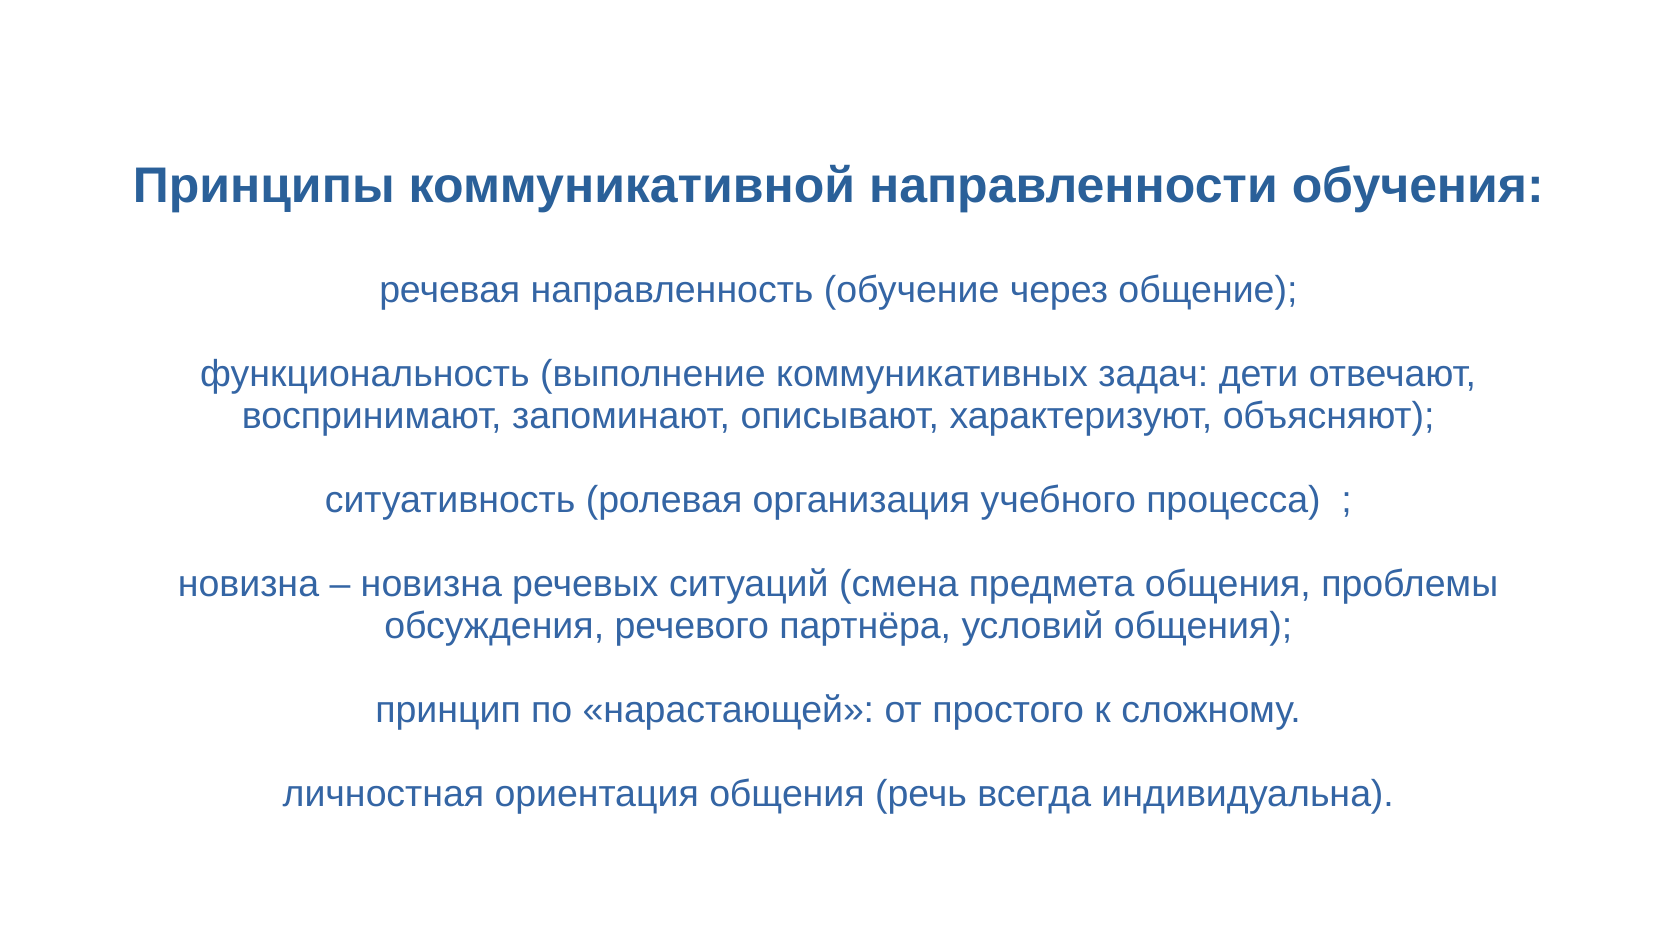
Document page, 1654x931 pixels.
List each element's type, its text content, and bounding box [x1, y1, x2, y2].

title Принципы коммуникативной направленности обучения: речевая направленность (обучение через общение); функциональность (выполнение коммуникативных задач: дети отвечают, воспринимают, запоминают, описывают, характеризуют, объясняют); ситуативность (ролевая организация учебного процесса) ; новизна – новизна речевых ситуаций (смена предмета общения, проблемы обсуждения, речевого партнёра, условий общения); принцип по «нарастающей»: от простого к сложному. личностная ориентация общения (речь всегда индивидуальна). [94, 133, 1583, 838]
